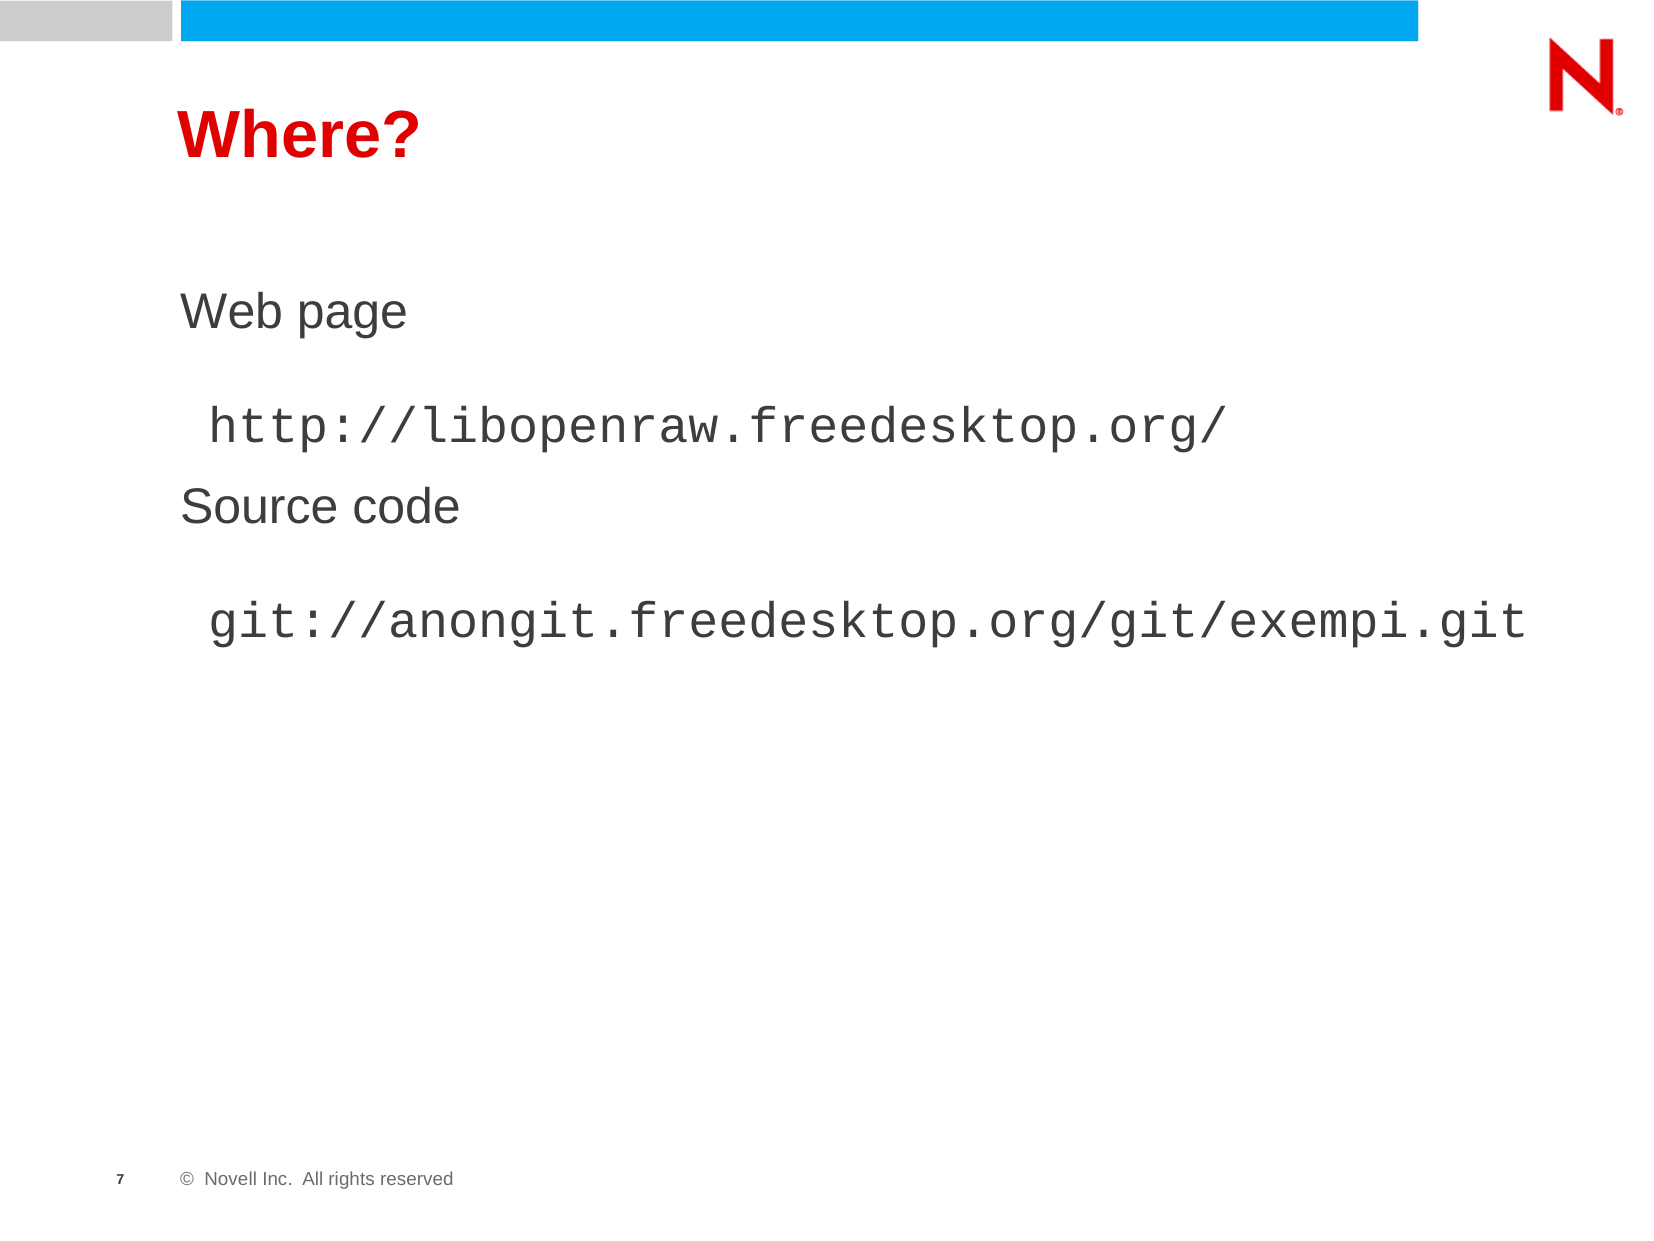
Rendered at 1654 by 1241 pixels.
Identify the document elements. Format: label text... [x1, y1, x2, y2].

title Where? [177, 46, 1525, 226]
picture [1547, 35, 1624, 117]
list Web page http://libopenraw.freedesktop.org/ Source code git://anongit.freedesktop.org/git/exempi.git [180, 280, 1547, 1087]
